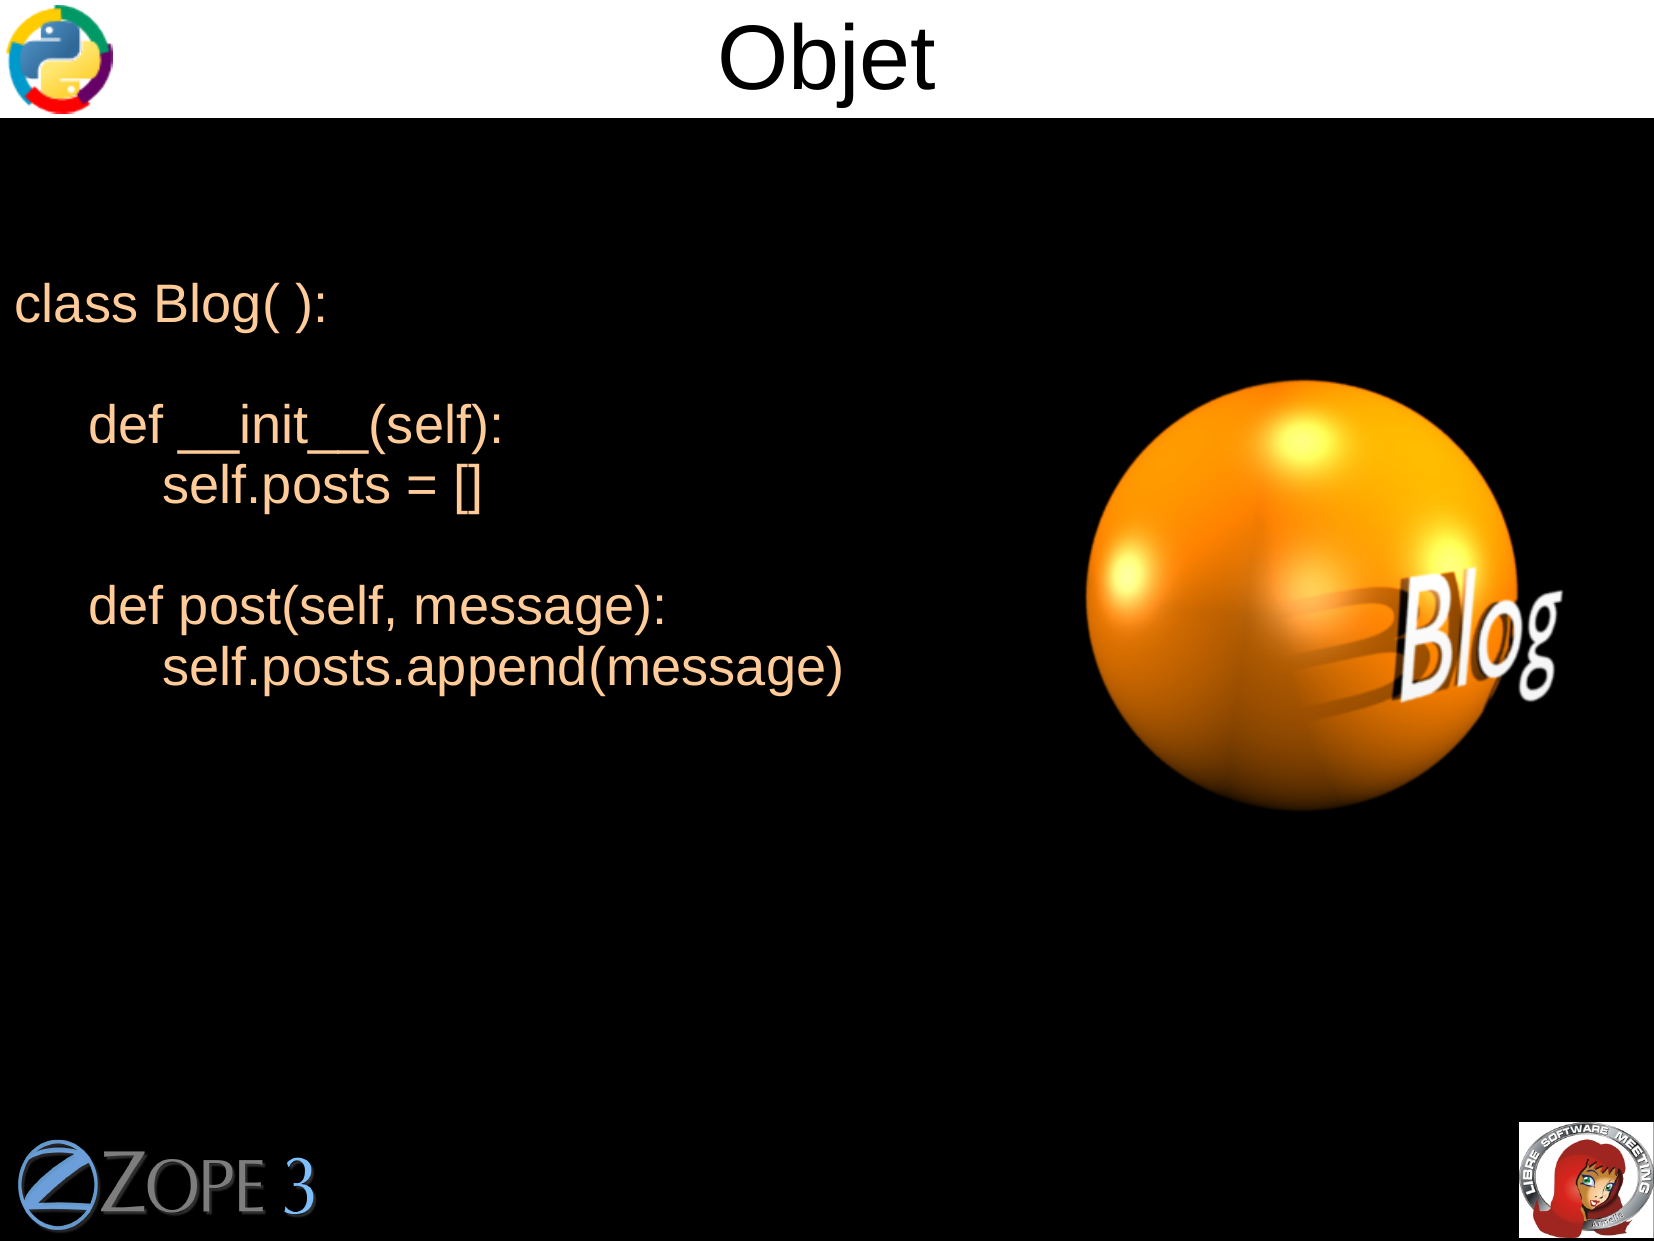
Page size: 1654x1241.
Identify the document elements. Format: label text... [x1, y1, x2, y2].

title Objet [82, 0, 1571, 119]
picture [6, 5, 82, 114]
text_box class Blog( ): def __init__(self): self.posts = [] def post(self, message): self.posts.append(message) [0, 265, 945, 705]
picture [649, 265, 1650, 1016]
picture [1519, 1122, 1654, 1238]
